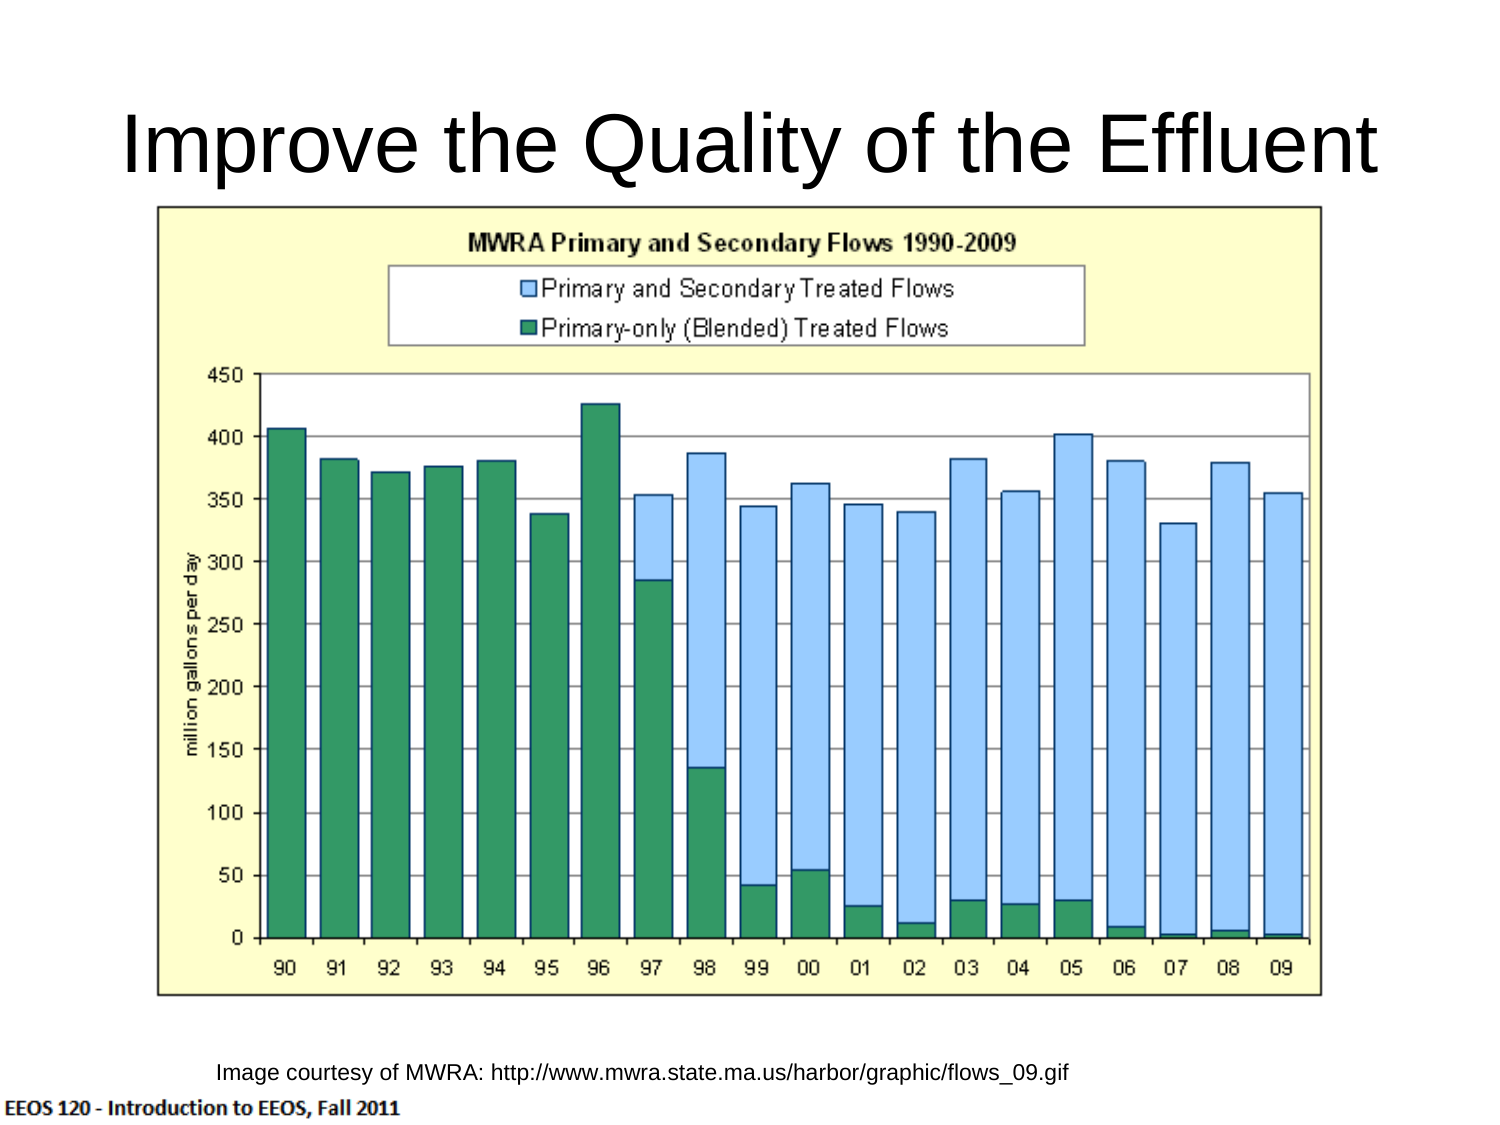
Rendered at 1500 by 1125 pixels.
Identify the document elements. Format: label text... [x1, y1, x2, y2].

title Improve the Quality of the Effluent [75, 45, 1426, 233]
picture [0, 1090, 405, 1125]
text_box Image courtesy of MWRA: http://www.mwra.state.ma.us/harbor/graphic/flows_09.gif [201, 1050, 1085, 1093]
text_box [150, 200, 1330, 1004]
